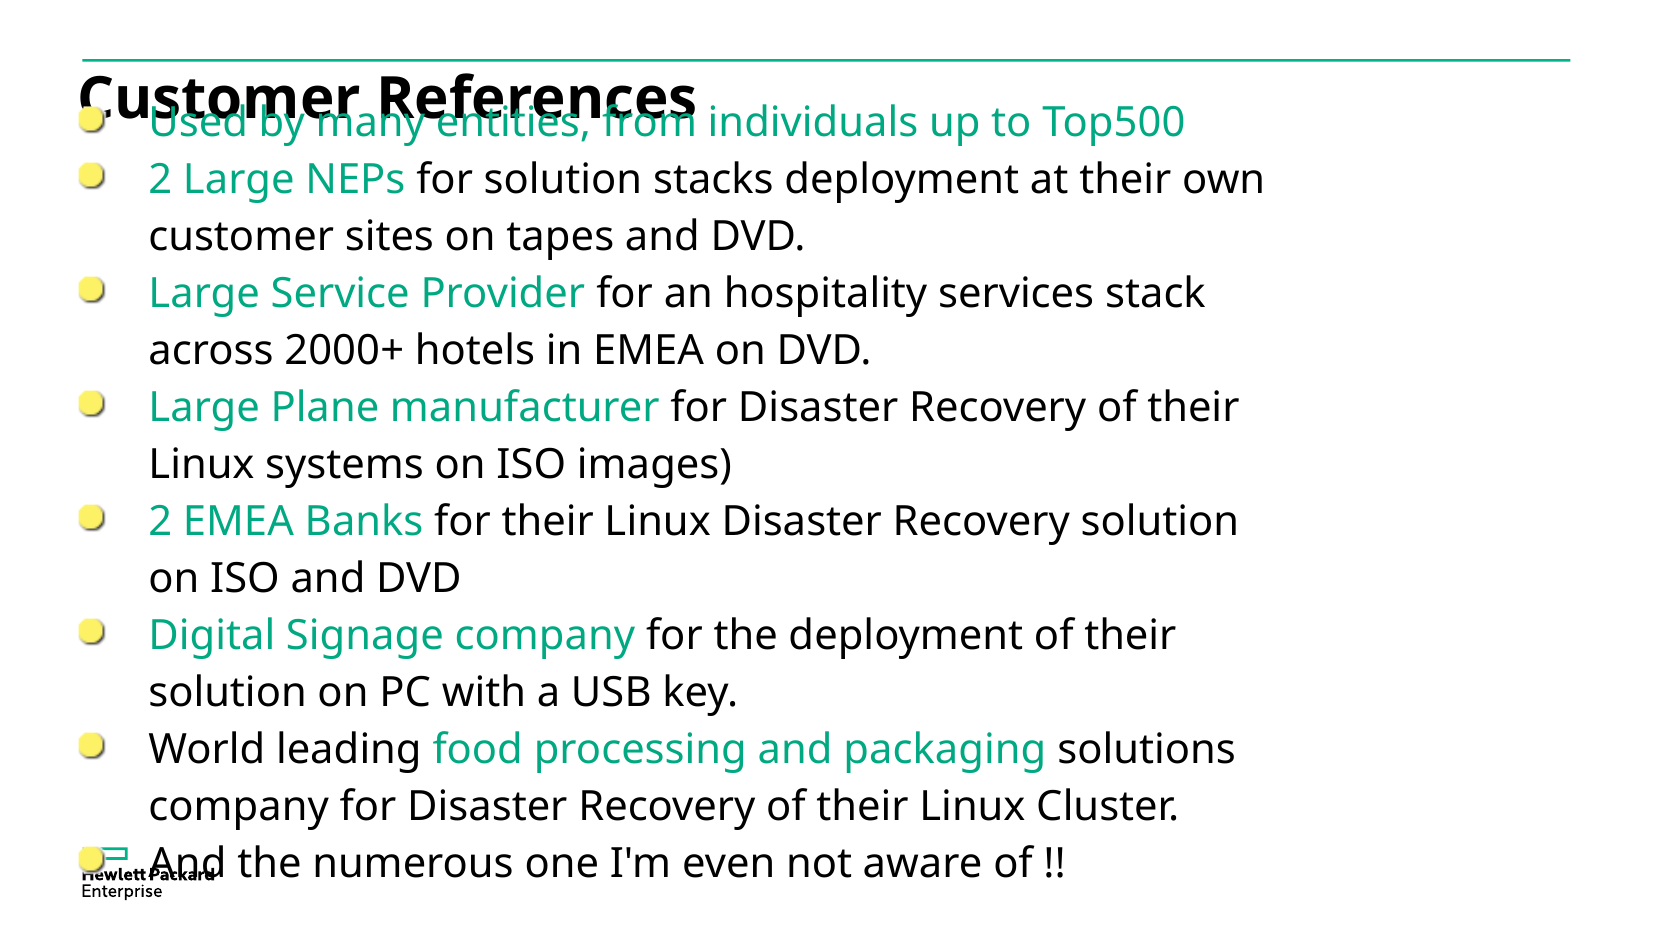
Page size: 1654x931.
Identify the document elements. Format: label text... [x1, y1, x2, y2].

picture [77, 864, 108, 876]
text_box Used by many entities, from individuals up to Top500 2 Large NEPs for solution stacks deployment at their own customer sites on tapes and DVD. Large Service Provider for an hospitality services stack across 2000+ hotels in EMEA on DVD. Large Plane manufacturer for Disaster Recovery of their Linux systems on ISO images) 2 EMEA Banks for their Linux Disaster Recovery solution on ISO and DVD Digital Signage company for the deployment of their solution on PC with a USB key. World leading food processing and packaging solutions company for Disaster Recovery of their Linux Cluster. And the numerous one I'm even not aware of !! [50, 117, 1291, 864]
text_box Customer References [62, 15, 1600, 181]
picture [77, 105, 108, 117]
